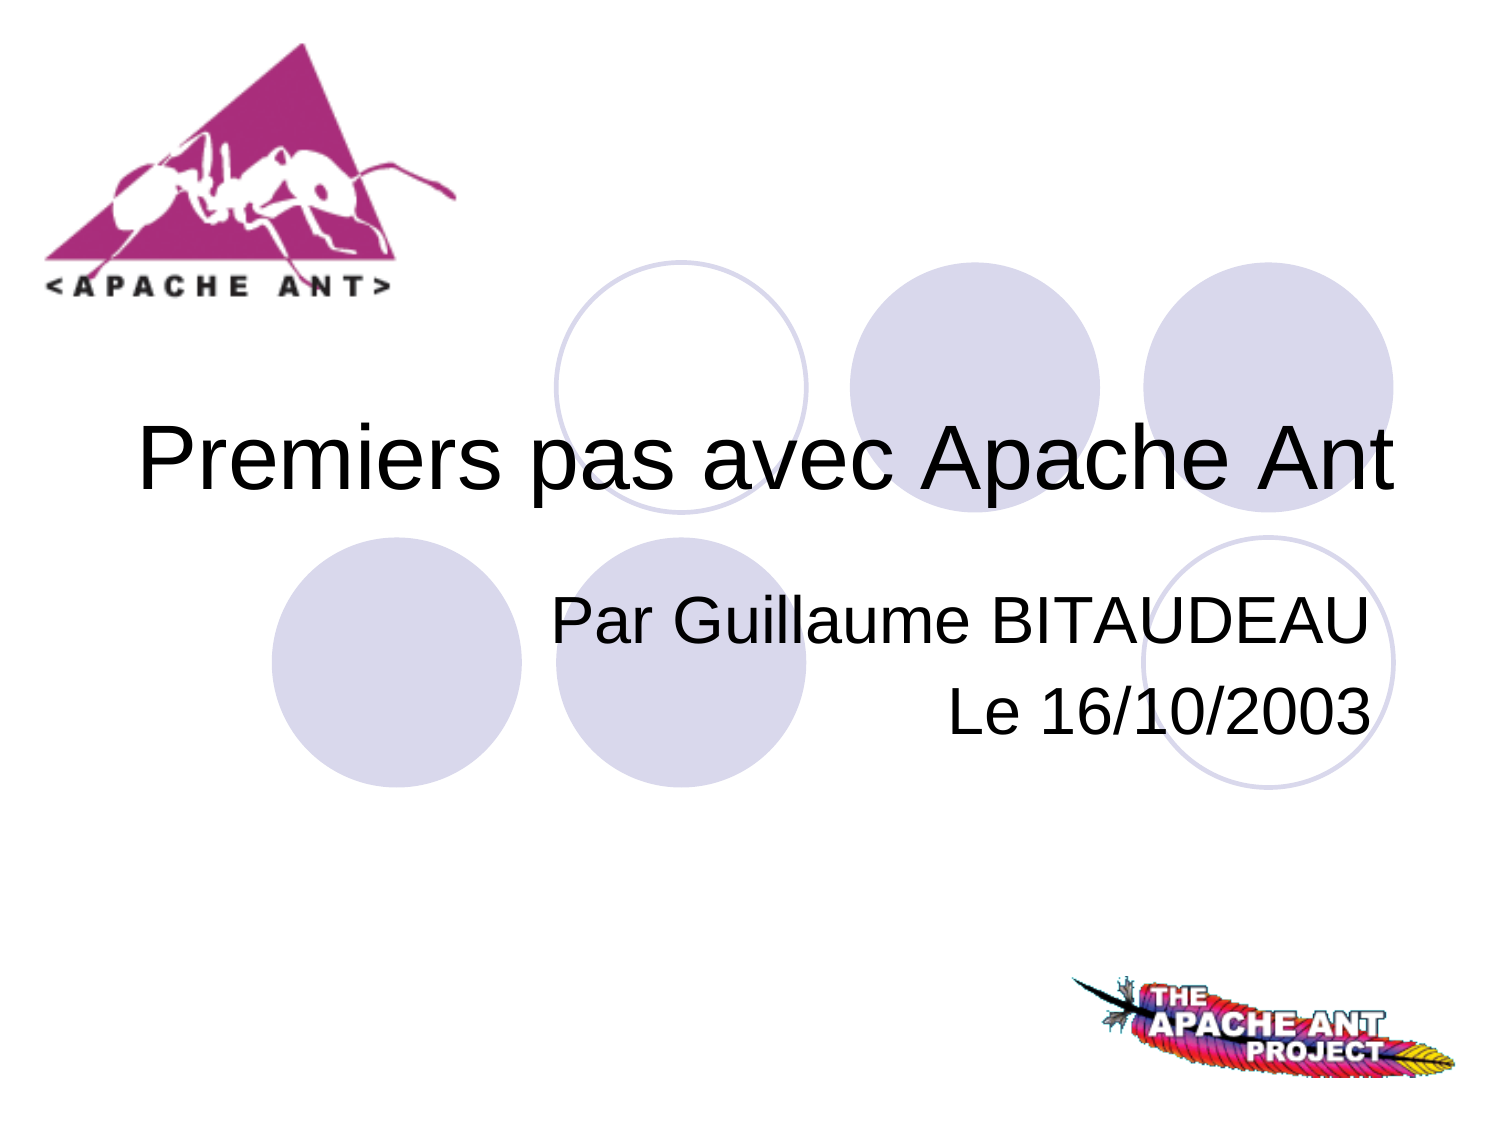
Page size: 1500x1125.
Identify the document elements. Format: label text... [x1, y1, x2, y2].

picture [1069, 976, 1460, 1078]
picture [41, 42, 461, 308]
title Premiers pas avec Apache Ant [112, 199, 1412, 518]
subtitle Par Guillaume BITAUDEAU Le 16/10/2003 [337, 575, 1388, 863]
